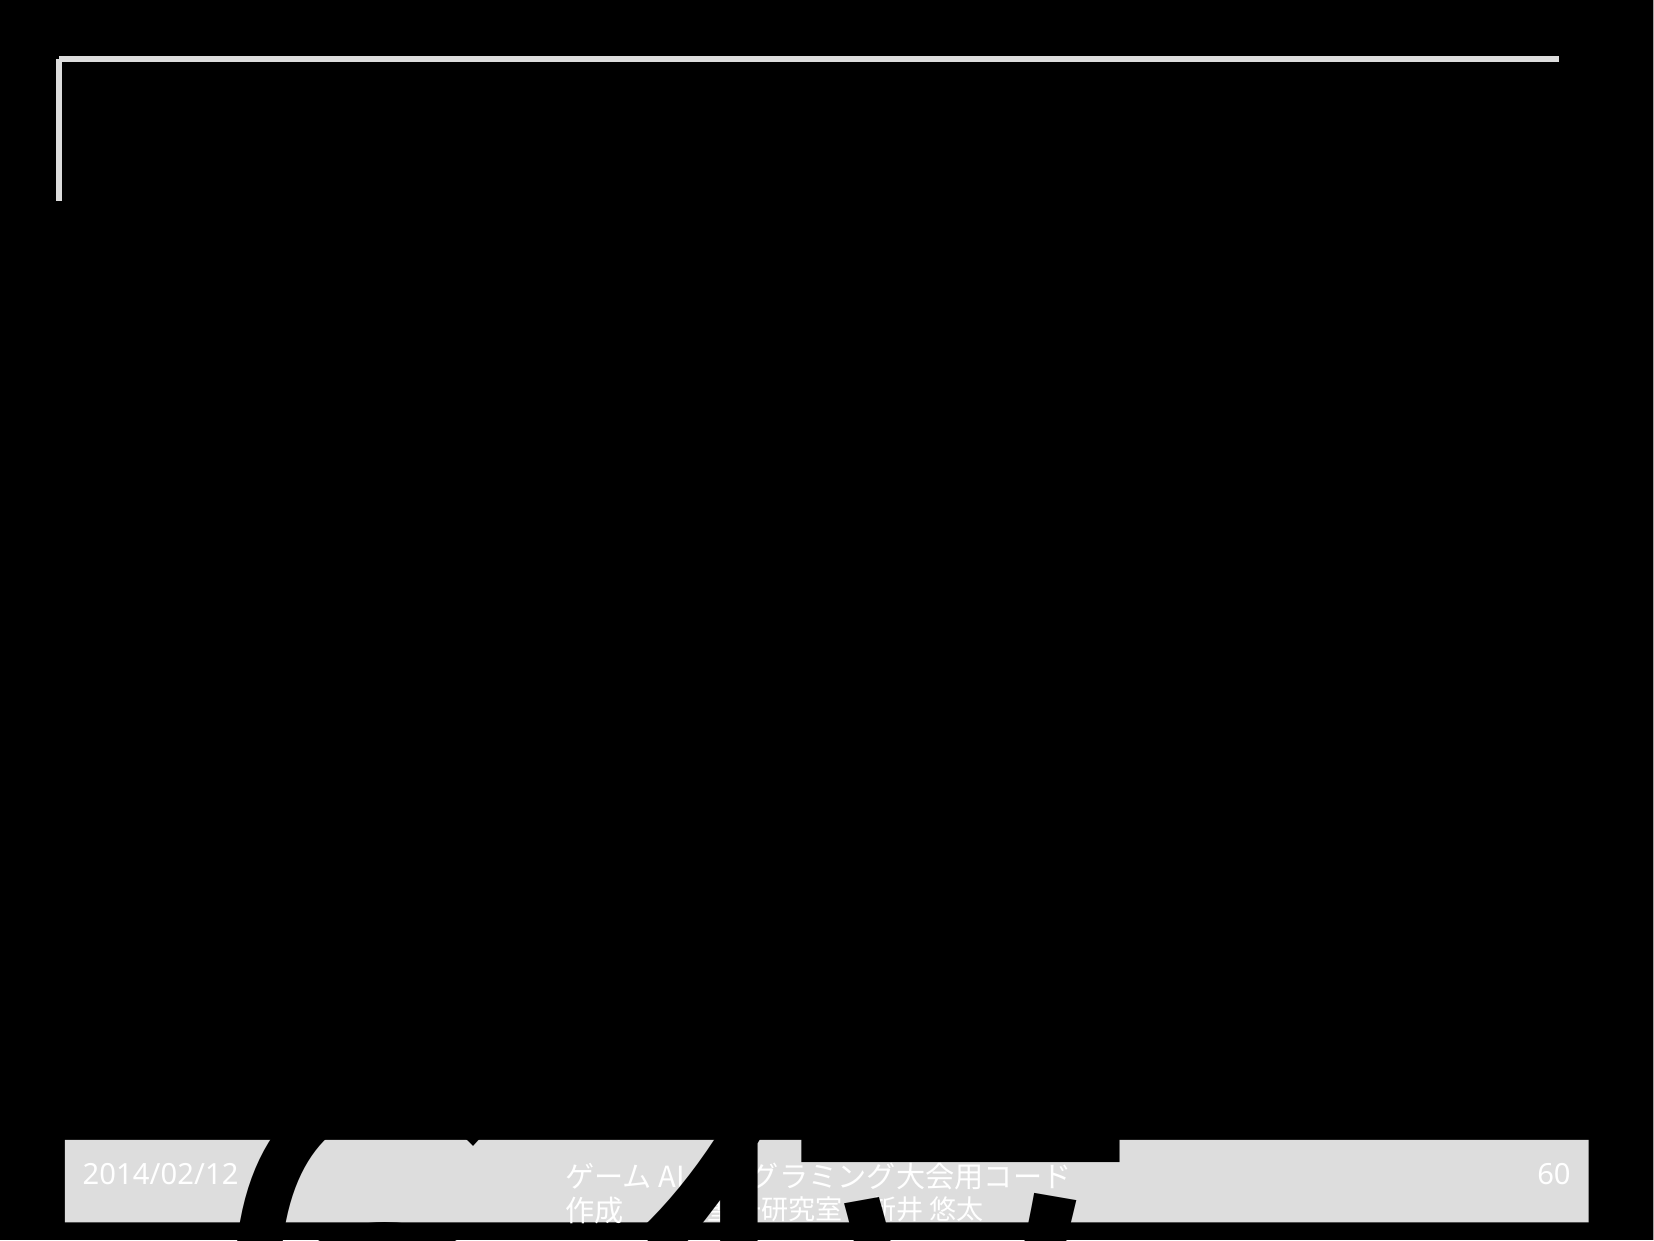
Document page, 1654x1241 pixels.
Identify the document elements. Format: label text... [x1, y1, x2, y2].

text_box 世界 ６位に [94, 94, 1565, 1151]
